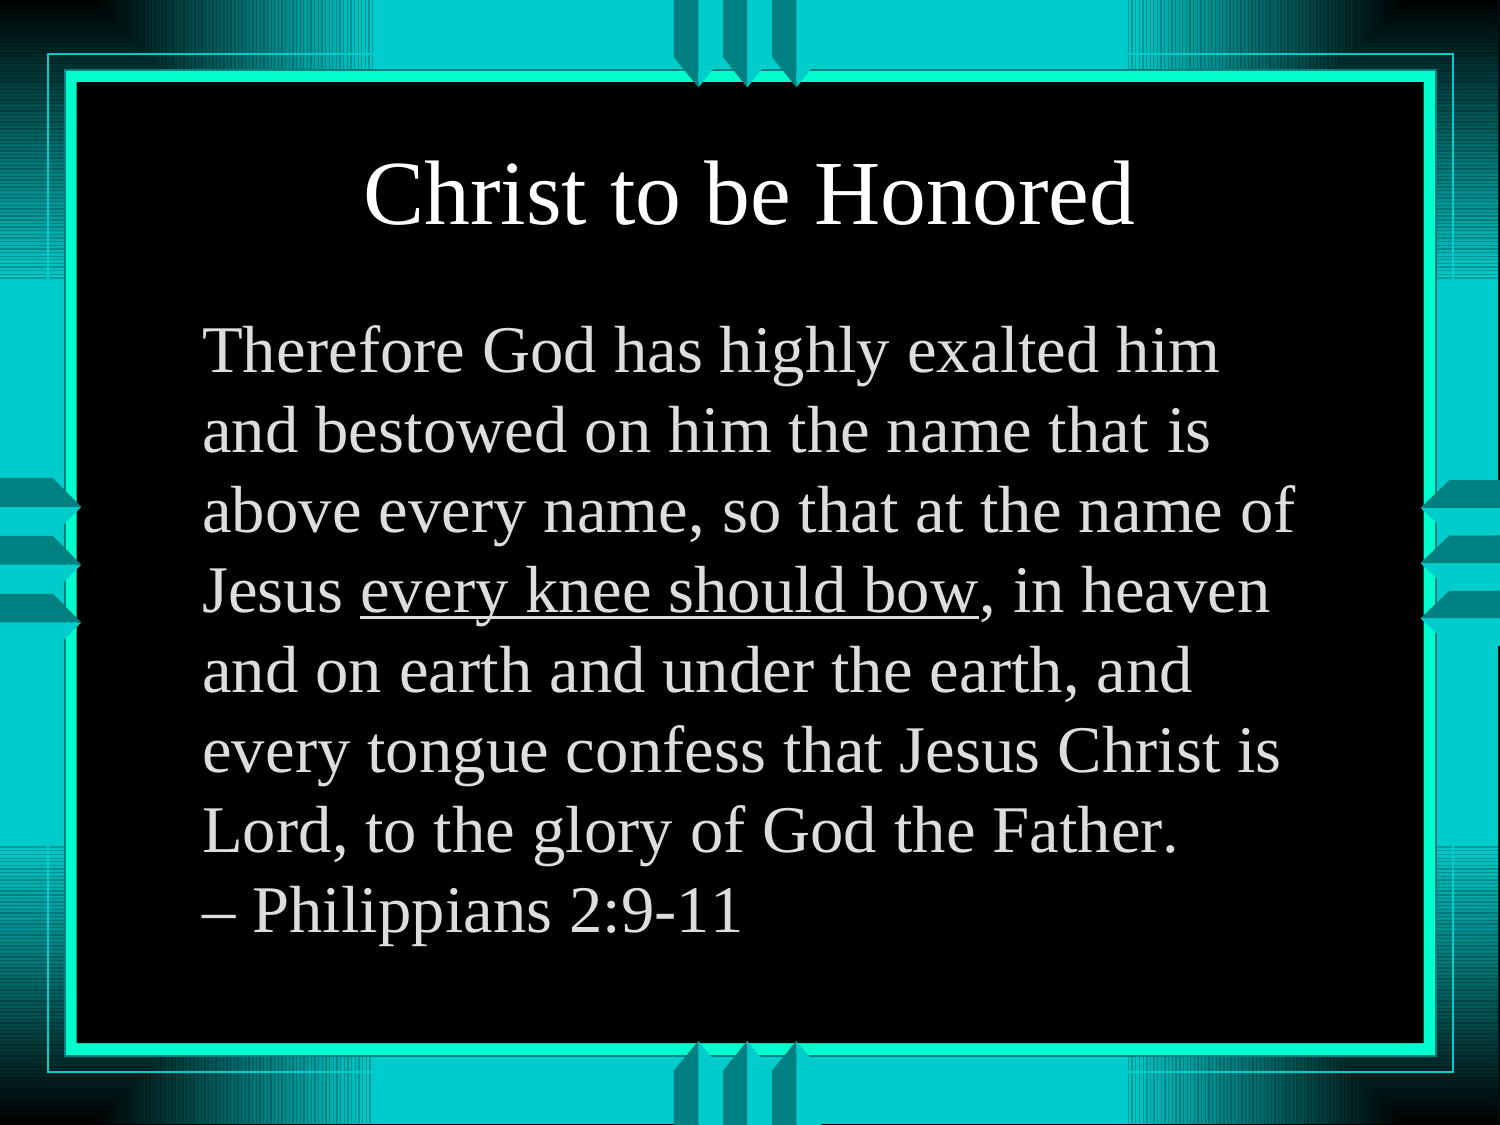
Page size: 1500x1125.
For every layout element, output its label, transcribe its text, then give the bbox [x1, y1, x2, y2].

text_box Therefore God has highly exalted him and bestowed on him the name that is above every name, so that at the name of Jesus every knee should bow, in heaven and on earth and under the earth, and every tongue confess that Jesus Christ is Lord, to the glory of God the Father. – Philippians 2:9-11 [187, 298, 1313, 953]
title Christ to be Honored [112, 99, 1388, 288]
